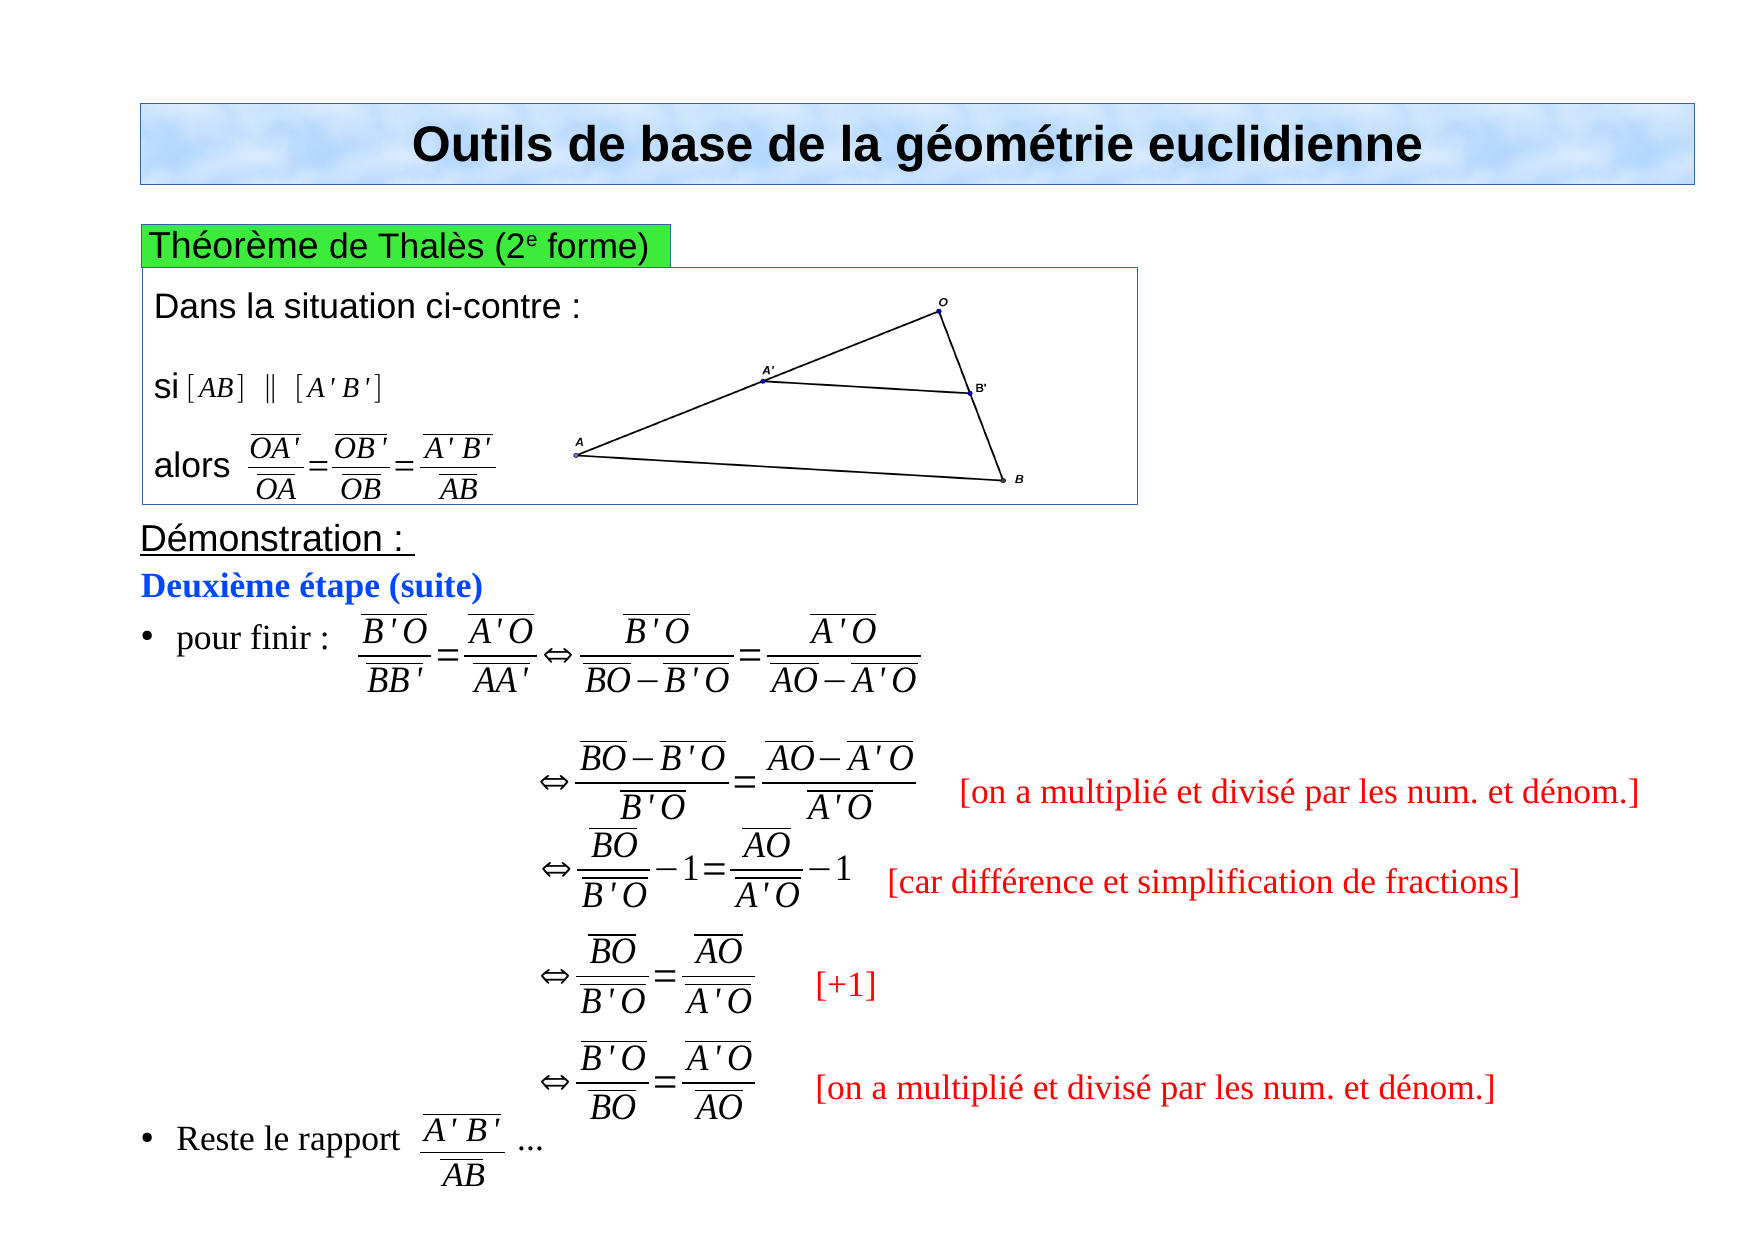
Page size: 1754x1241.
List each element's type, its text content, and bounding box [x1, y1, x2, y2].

chart [341, 1037, 763, 1195]
chart [240, 430, 503, 506]
text_box Théorème de Thalès (2e forme) [141, 224, 671, 268]
chart [180, 371, 387, 405]
chart [341, 931, 763, 1023]
picture [564, 282, 1030, 495]
text_box Démonstration : [125, 510, 430, 567]
text_box Outils de base de la géométrie euclidienne [140, 103, 1695, 185]
text_box Deuxième étape (suite) pour finir : [on a multiplié et divisé par les num. et dénom.] [car différence et simplification de fractions] [+1] [on a multiplié et divisé par les num. et dénom.] Reste le rapport ... [129, 554, 501, 621]
chart [350, 610, 929, 703]
chart [340, 737, 925, 917]
text_box Dans la situation ci-contre : si alors [142, 267, 1138, 505]
